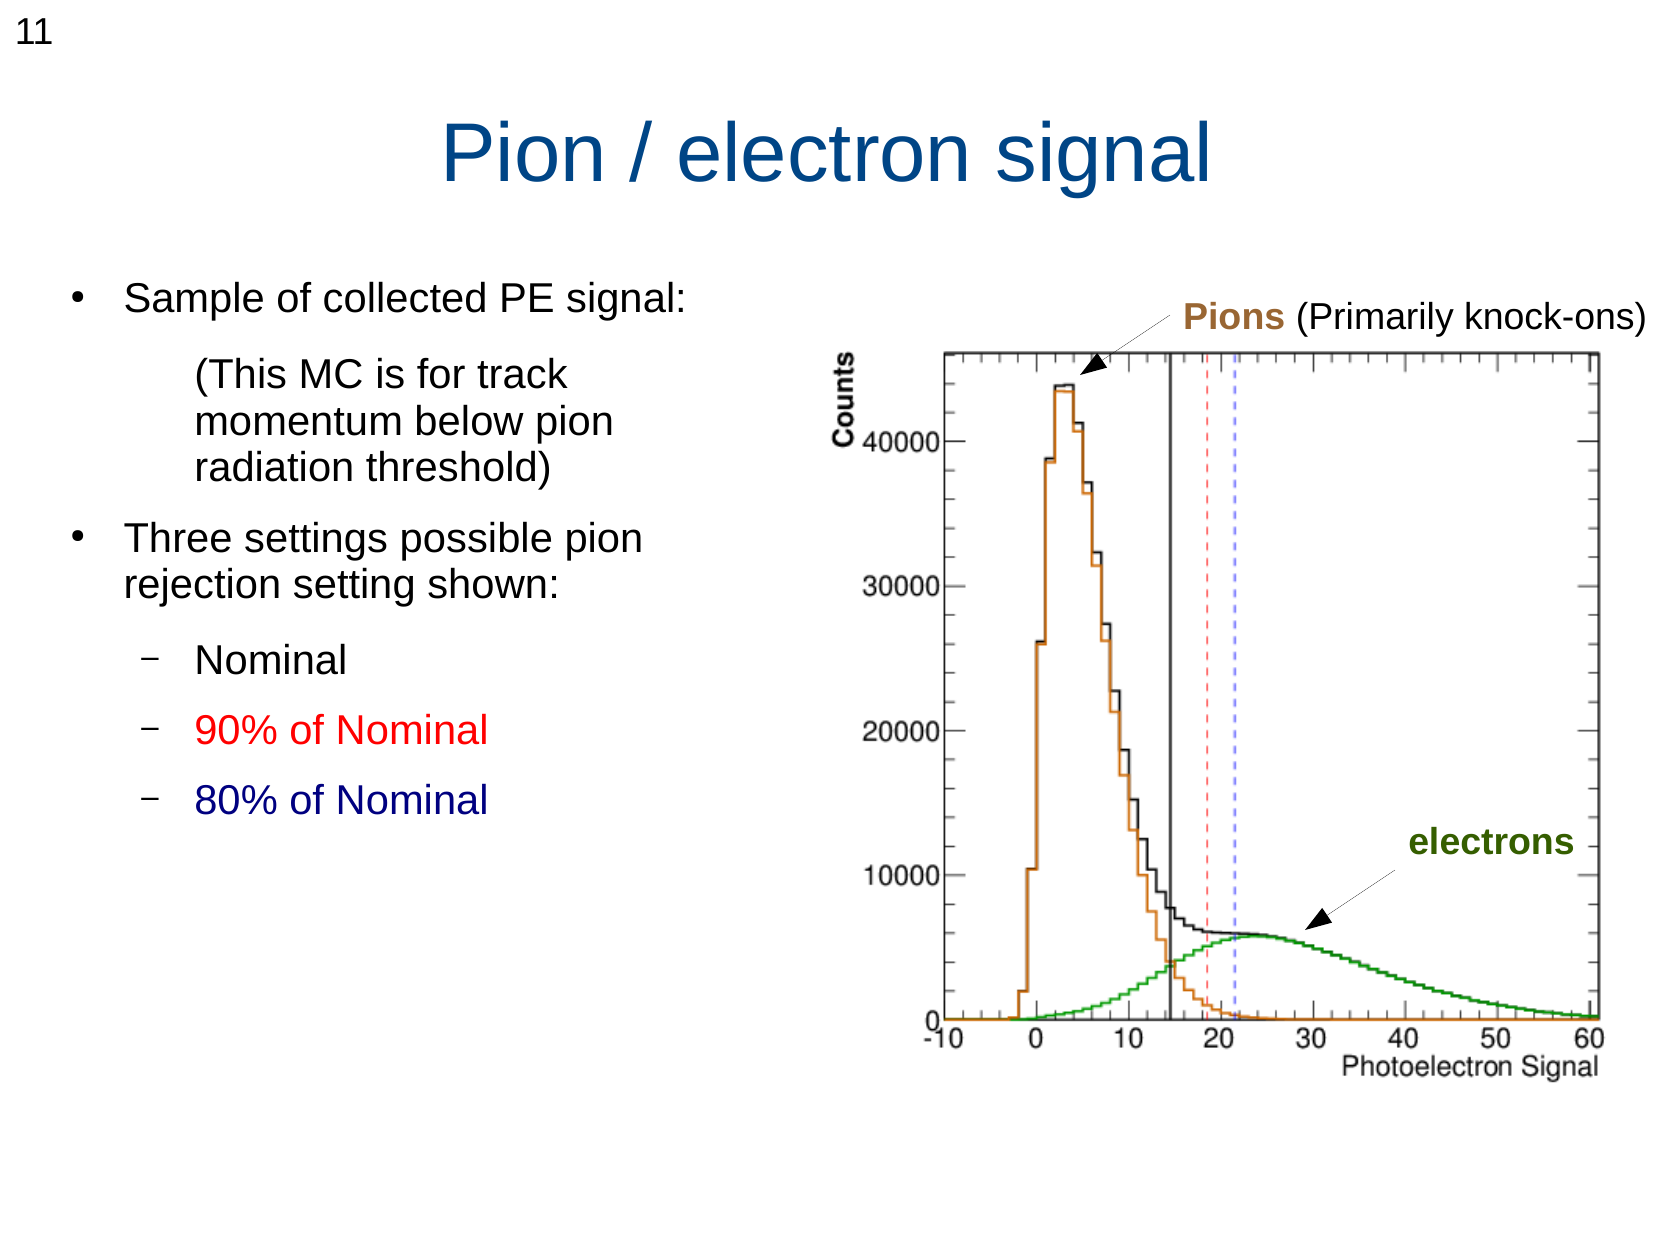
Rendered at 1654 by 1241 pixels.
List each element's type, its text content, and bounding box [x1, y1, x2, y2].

picture [337, 314, 1654, 1241]
text_box 11 [0, 3, 69, 61]
list Sample of collected PE signal: (This MC is for track momentum below pion radiation threshold) Three settings possible pion rejection setting shown: Nominal 90% of Nominal 80% of Nominal [52, 275, 706, 1141]
title Pion / electron signal [82, 49, 1571, 257]
text_box Pions (Primarily knock-ons) [1168, 288, 1654, 346]
text_box electrons [1393, 813, 1591, 871]
